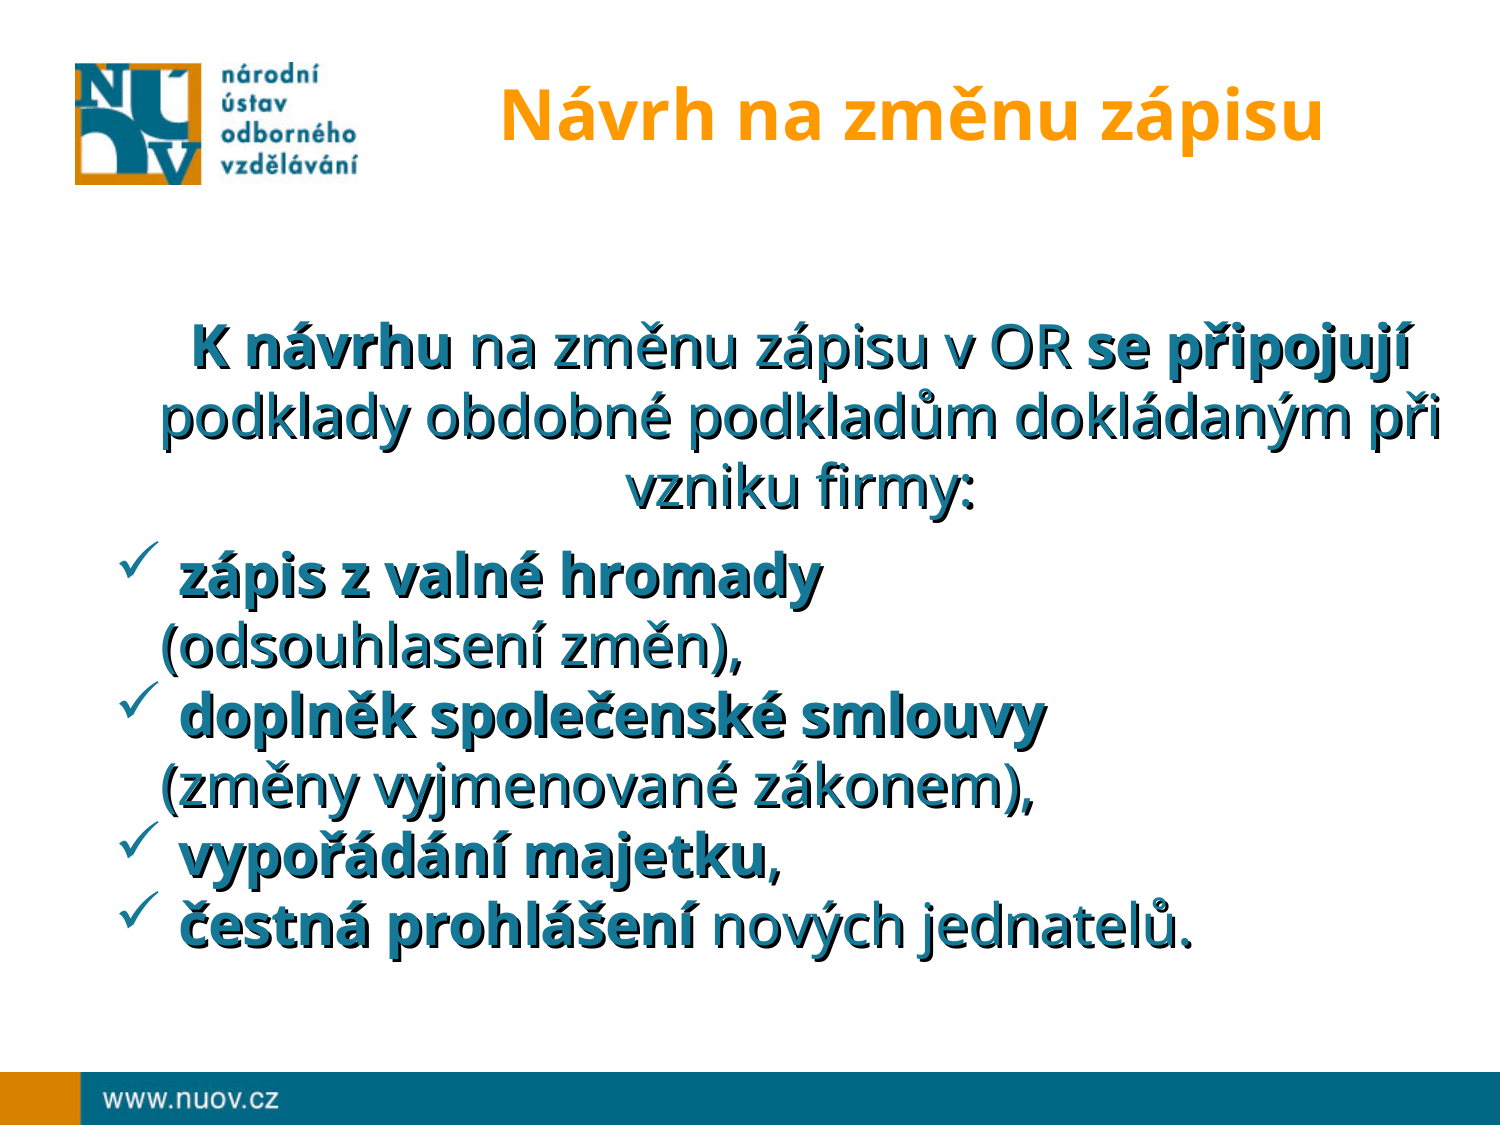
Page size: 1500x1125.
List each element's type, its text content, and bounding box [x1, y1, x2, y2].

title Návrh na změnu zápisu [399, 37, 1425, 188]
text_box K návrhu na změnu zápisu v OR se připojují podklady obdobné podkladům dokládaným při vzniku firmy: zápis z valné hromady (odsouhlasení změn), doplněk společenské smlouvy (změny vyjmenované zákonem), vypořádání majetku, čestná prohlášení nových jednatelů. [99, 299, 1500, 966]
text_box [0, 1072, 1500, 1125]
text_box [75, 62, 358, 185]
